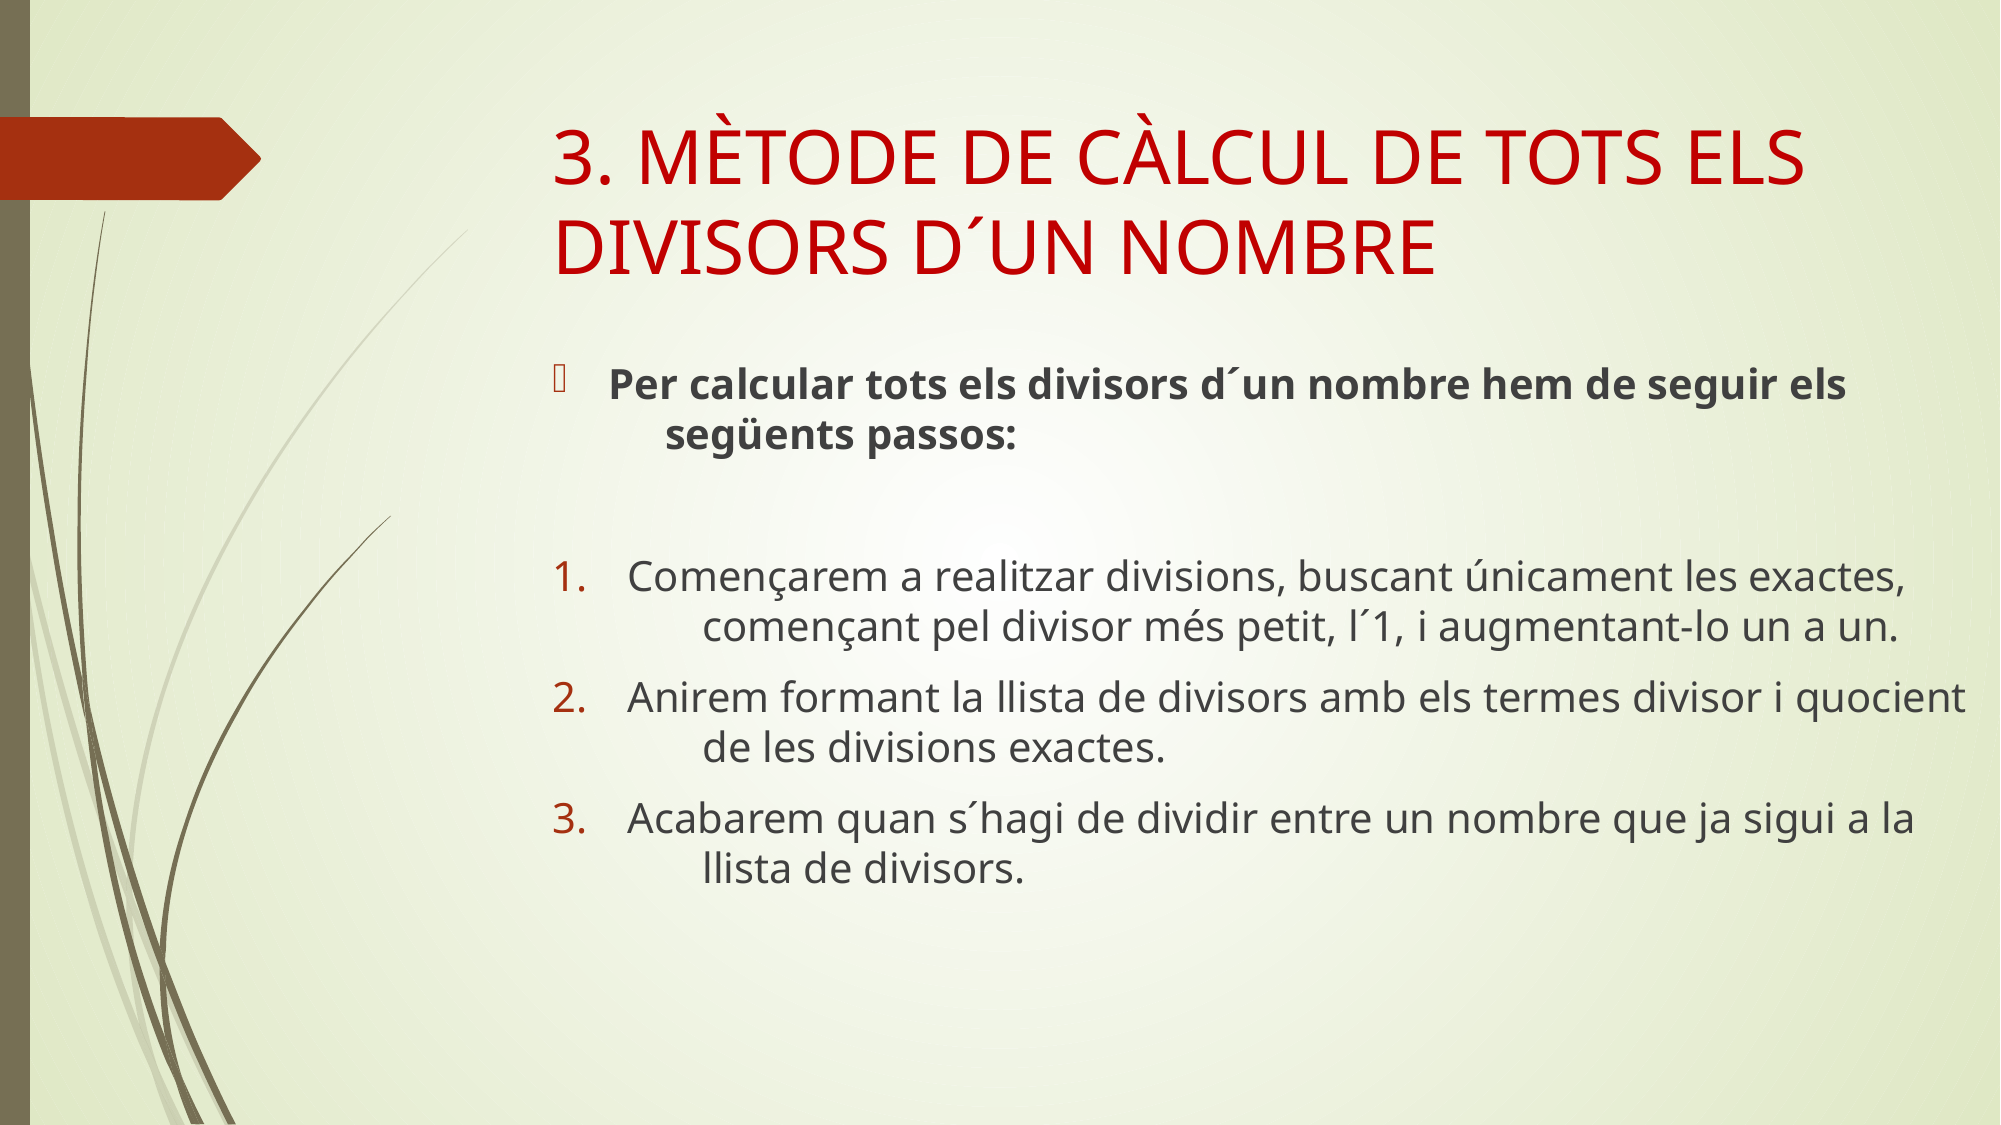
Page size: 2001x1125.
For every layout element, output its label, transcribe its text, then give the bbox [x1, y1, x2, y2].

list Per calcular tots els divisors d´un nombre hem de seguir els següents passos: Començarem a realitzar divisions, buscant únicament les exactes, començant pel divisor més petit, l´1, i augmentant-lo un a un. Anirem formant la llista de divisors amb els termes divisor i quocient de les divisions exactes. Acabarem quan s´hagi de dividir entre un nombre que ja sigui a la llista de divisors. [537, 350, 2000, 970]
title 3. MÈTODE DE CÀLCUL DE TOTS ELS DIVISORS D´UN NOMBRE [537, 102, 2000, 313]
